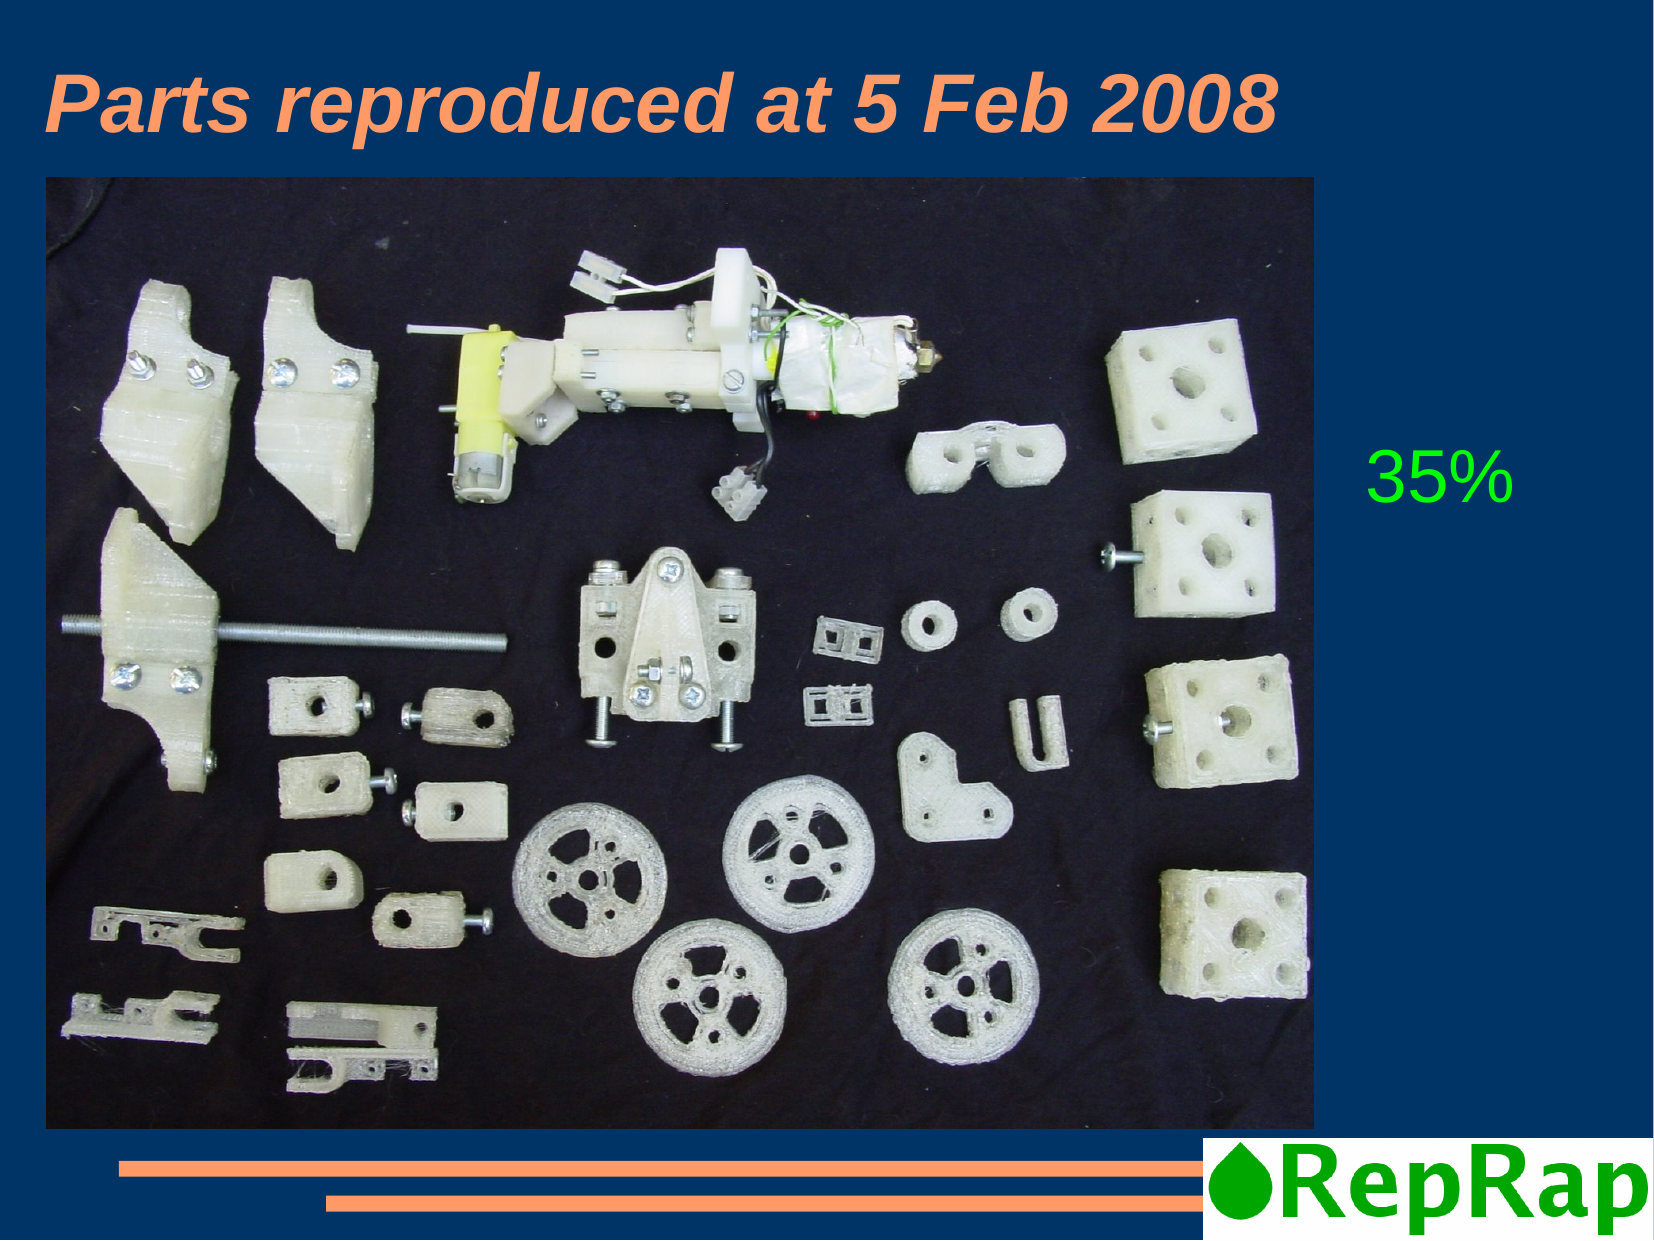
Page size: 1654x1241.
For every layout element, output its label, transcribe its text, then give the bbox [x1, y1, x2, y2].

text_box 35% [1365, 434, 1634, 547]
picture [46, 177, 1314, 1129]
title Parts reproduced at 5 Feb 2008 [44, 0, 1574, 208]
picture [1203, 1138, 1654, 1241]
